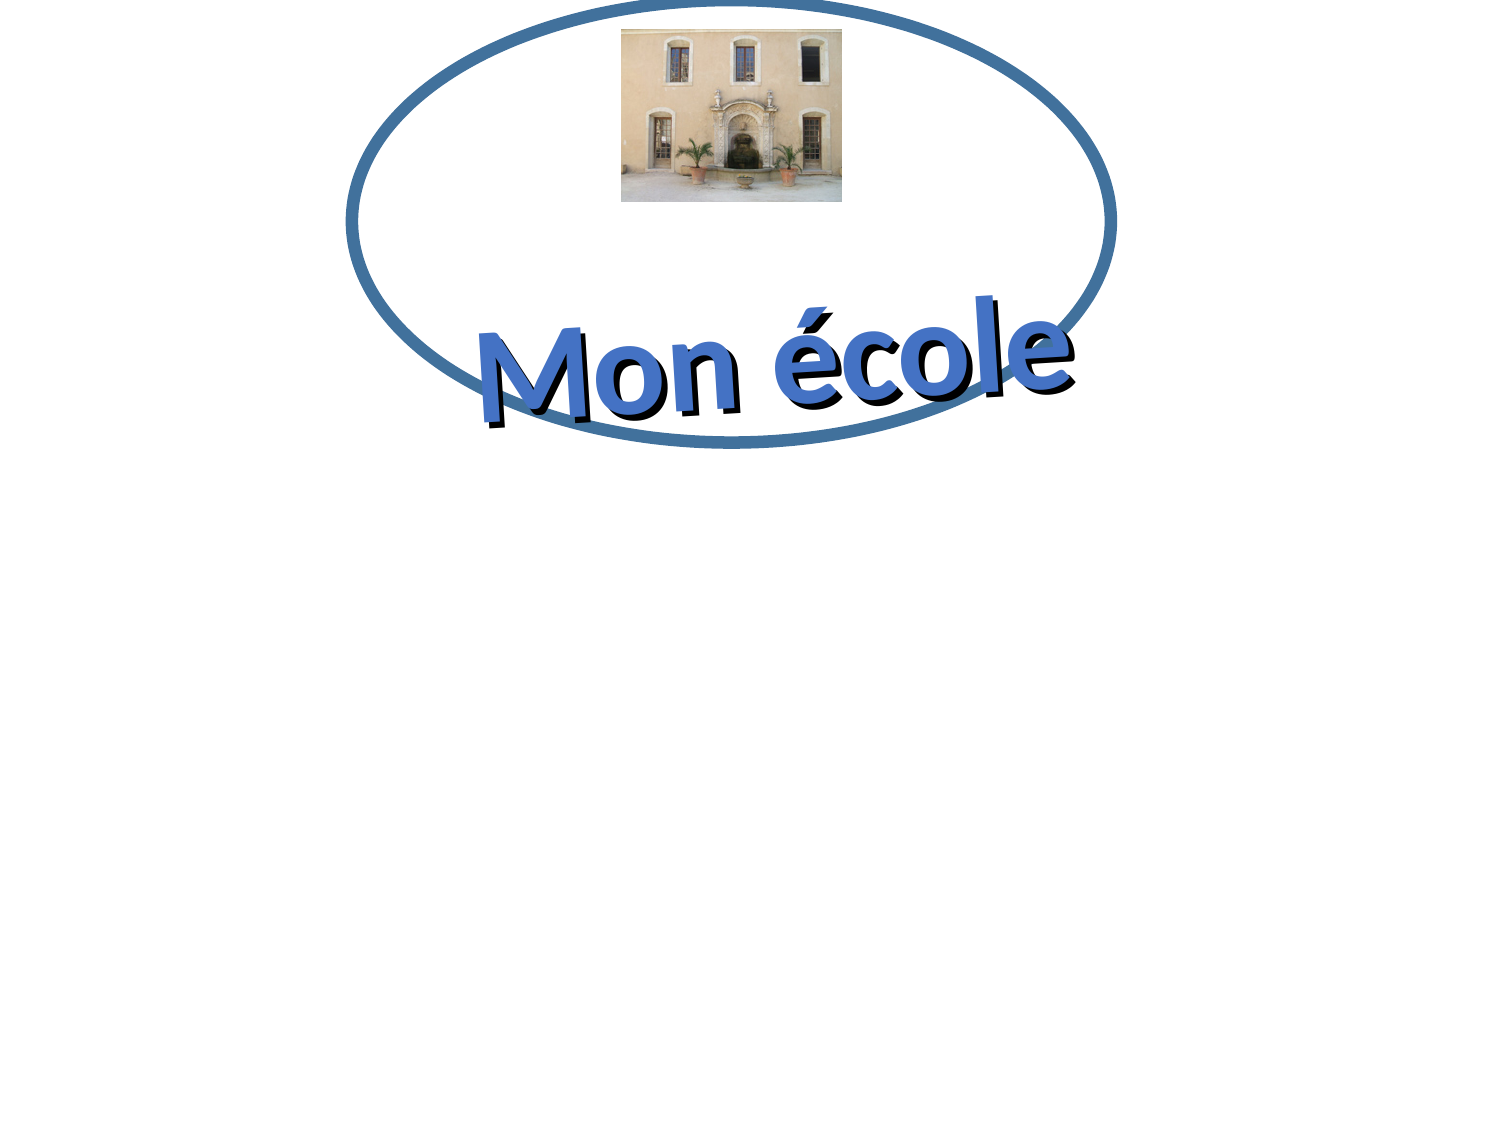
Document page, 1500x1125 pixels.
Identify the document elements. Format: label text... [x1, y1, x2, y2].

text_box Mon école [451, 240, 1094, 460]
picture [621, 29, 842, 202]
